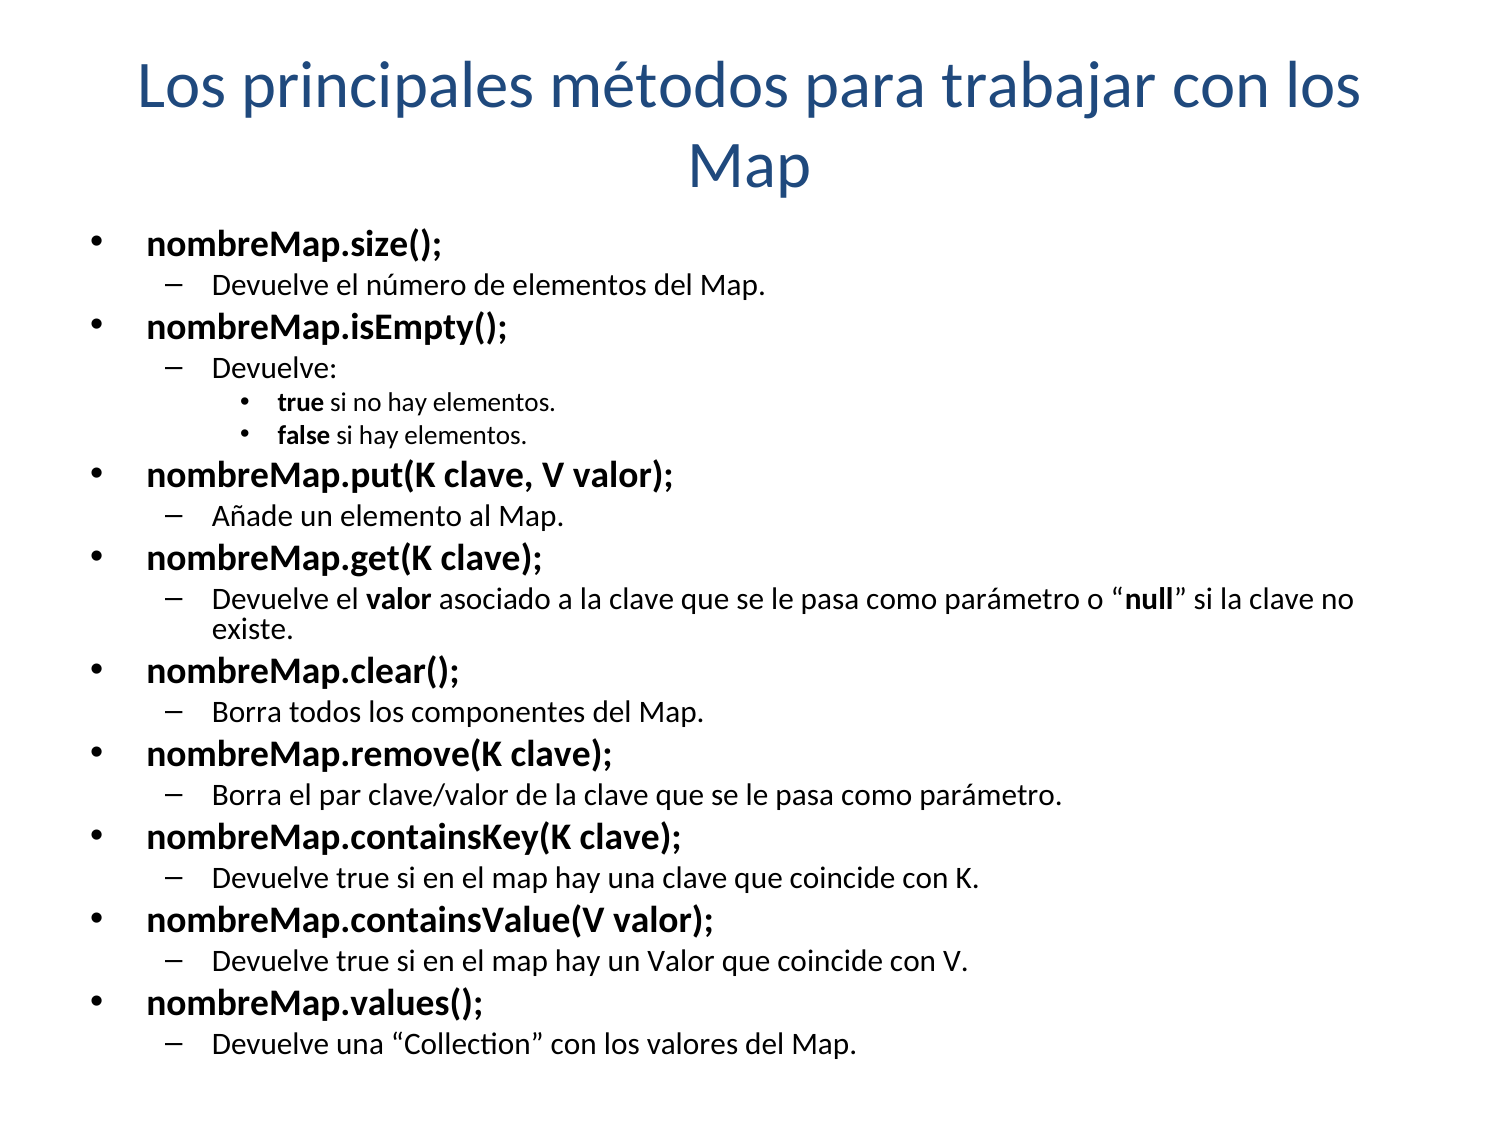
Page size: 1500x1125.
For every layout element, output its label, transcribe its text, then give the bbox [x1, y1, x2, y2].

list nombreMap.size(); Devuelve el número de elementos del Map. nombreMap.isEmpty(); Devuelve: true si no hay elementos. false si hay elementos. nombreMap.put(K clave, V valor); Añade un elemento al Map. nombreMap.get(K clave); Devuelve el valor asociado a la clave que se le pasa como parámetro o “null” si la clave no existe. nombreMap.clear(); Borra todos los componentes del Map. nombreMap.remove(K clave); Borra el par clave/valor de la clave que se le pasa como parámetro. nombreMap.containsKey(K clave); Devuelve true si en el map hay una clave que coincide con K. nombreMap.containsValue(V valor); Devuelve true si en el map hay un Valor que coincide con V. nombreMap.values(); Devuelve una “Collection” con los valores del Map. [75, 219, 1426, 1094]
title Los principales métodos para trabajar con los Map [75, 45, 1426, 197]
